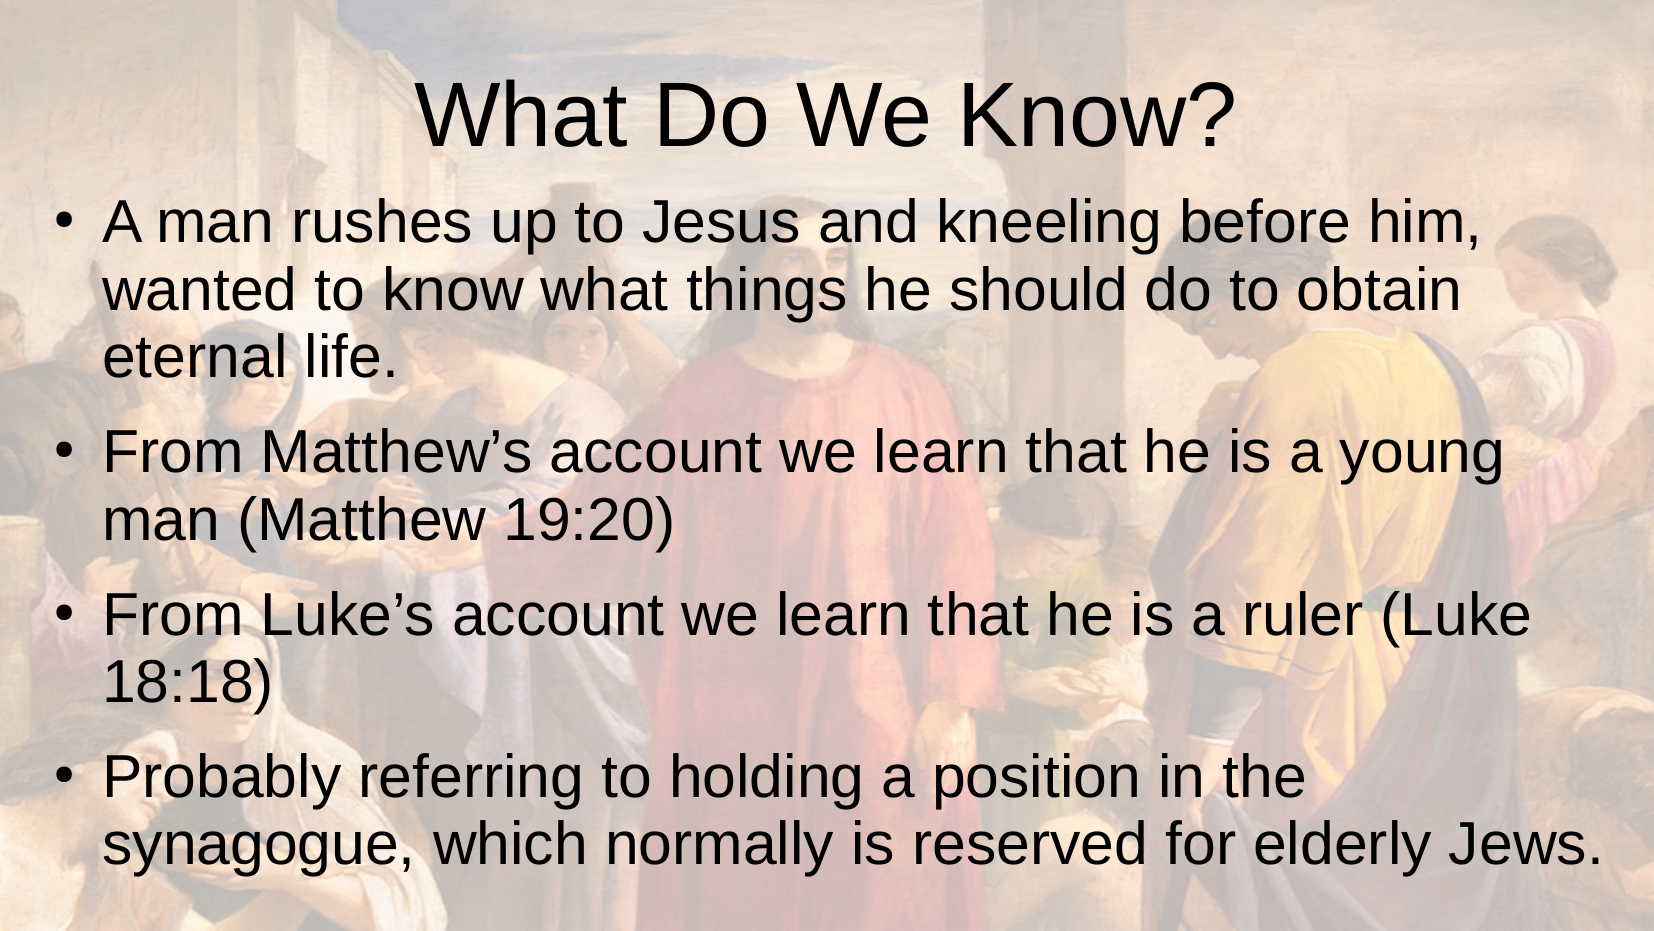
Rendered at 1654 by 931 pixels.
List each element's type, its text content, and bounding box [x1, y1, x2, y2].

picture [0, 0, 1654, 931]
title What Do We Know? [82, 37, 1571, 187]
list A man rushes up to Jesus and kneeling before him, wanted to know what things he should do to obtain eternal life. From Matthew’s account we learn that he is a young man (Matthew 19:20) From Luke’s account we learn that he is a ruler (Luke 18:18) Probably referring to holding a position in the synagogue, which normally is reserved for elderly Jews. [37, 187, 1613, 901]
